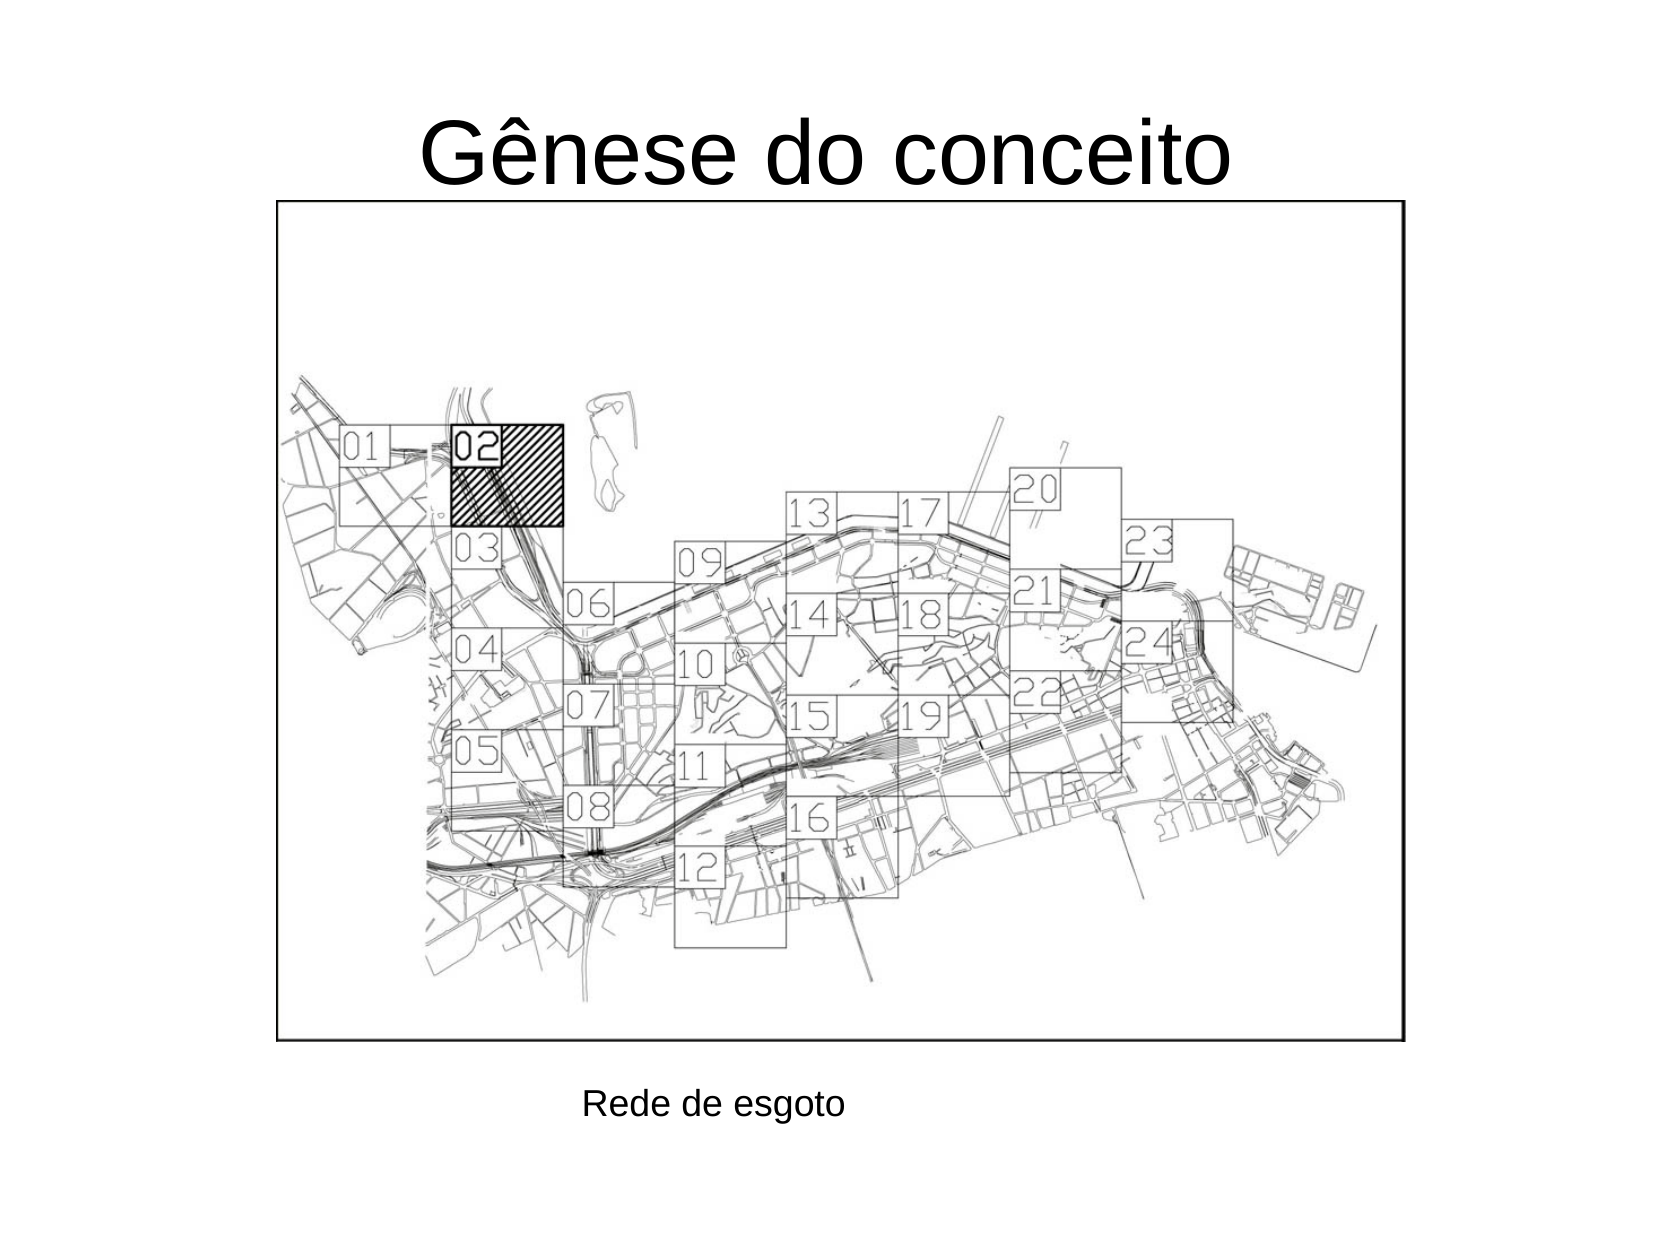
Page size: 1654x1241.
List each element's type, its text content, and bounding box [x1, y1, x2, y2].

title Gênese do conceito [82, 49, 1571, 257]
text_box Rede de esgoto [566, 1074, 861, 1132]
picture [276, 200, 1406, 1042]
